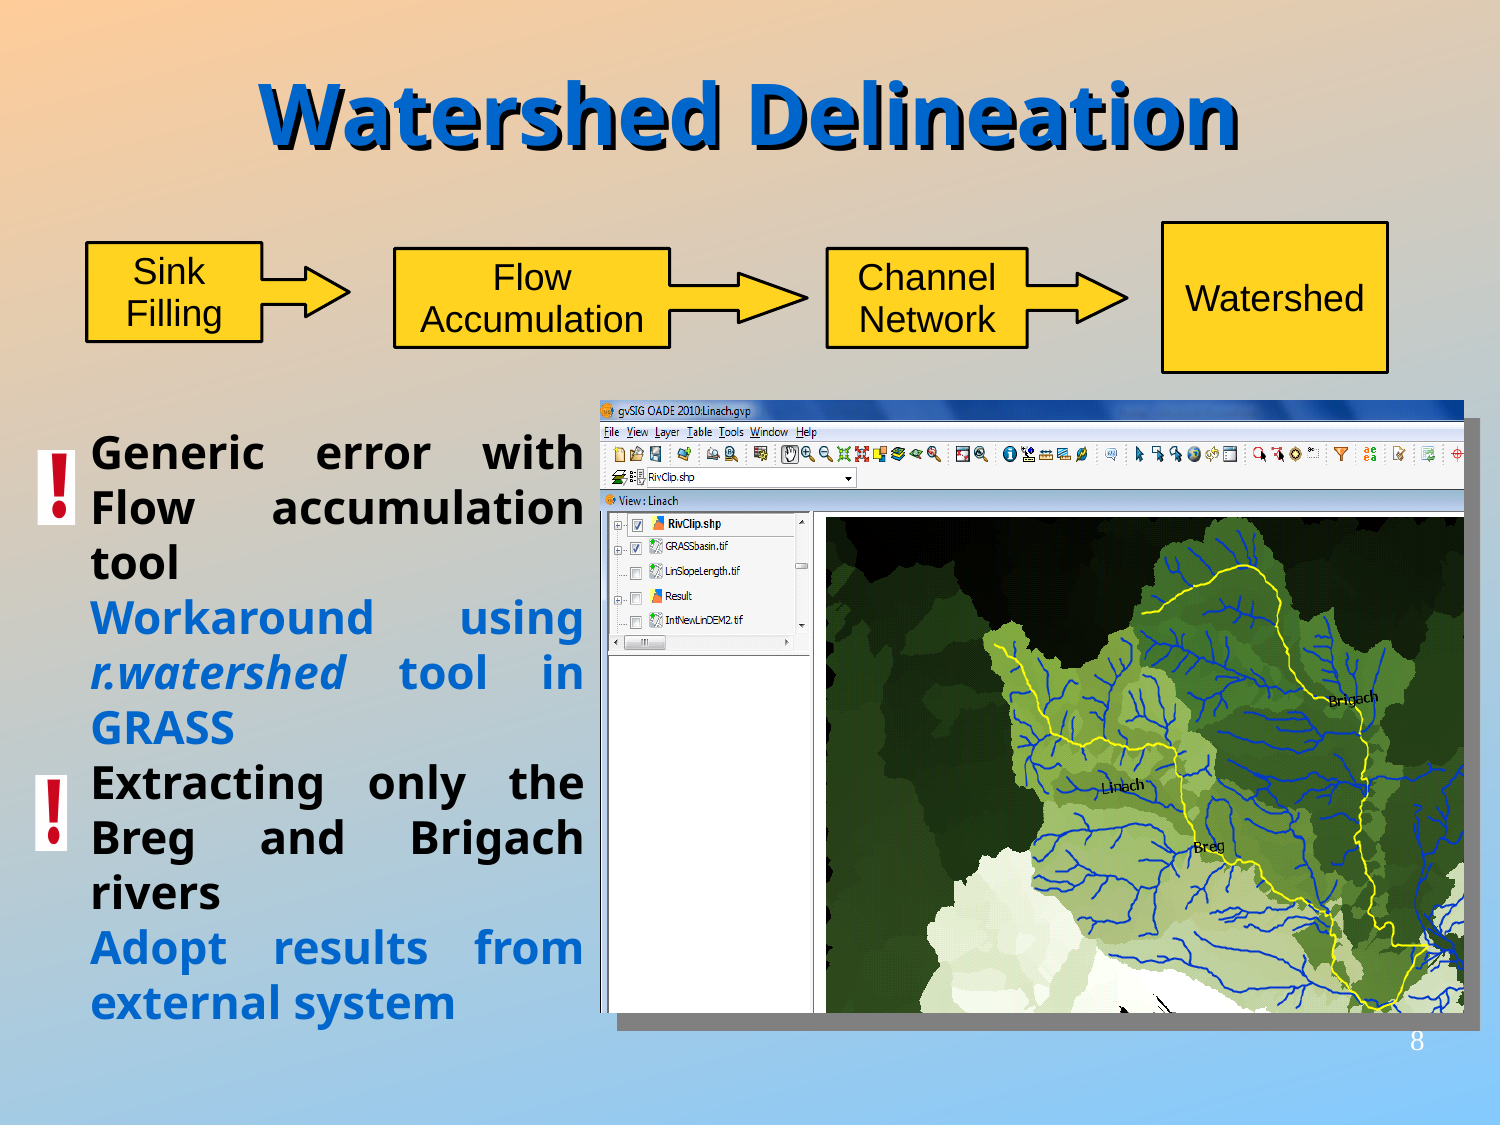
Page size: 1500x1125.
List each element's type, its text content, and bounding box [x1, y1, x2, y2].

text_box Sink Filling [86, 242, 350, 342]
text_box Watershed [1162, 222, 1388, 373]
text_box Flow Accumulation [394, 248, 808, 348]
text_box Generic error with Flow accumulation tool Workaround using r.watershed tool in GRASS Extracting only the Breg and Brigach rivers Adopt results from external system [75, 408, 601, 1036]
picture [35, 775, 68, 851]
title Watershed Delineation [75, 45, 1425, 233]
picture [37, 450, 76, 526]
text_box Channel Network [827, 248, 1128, 348]
picture [600, 400, 1464, 1013]
